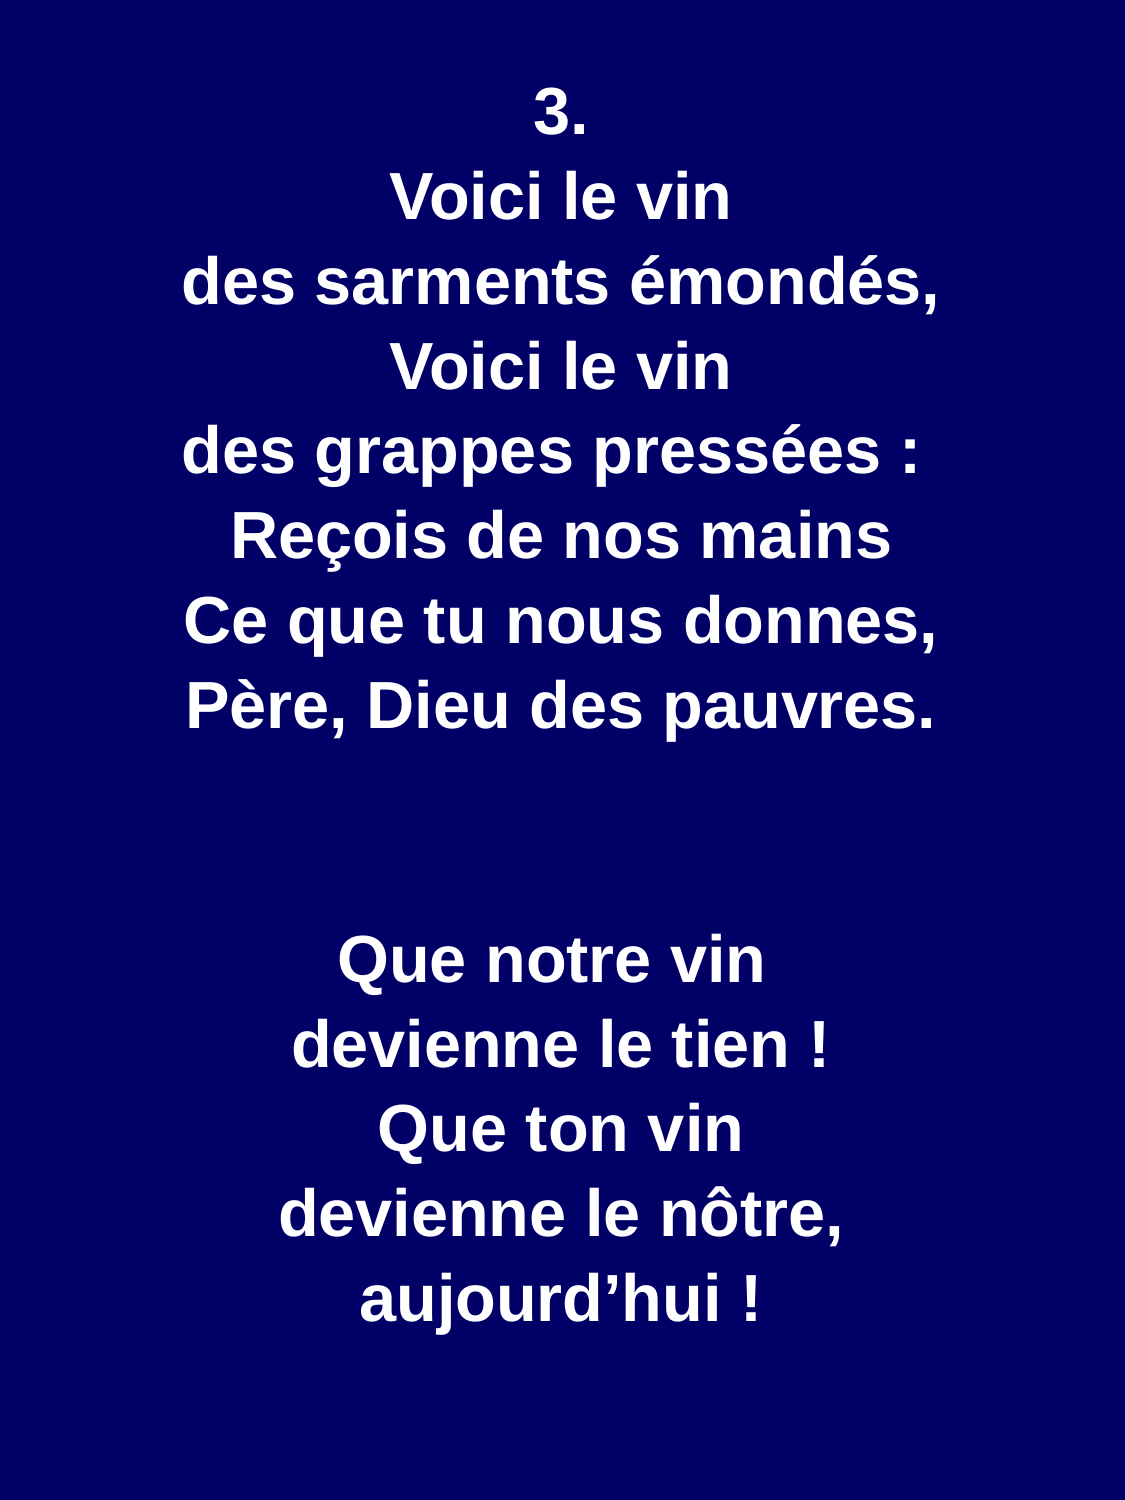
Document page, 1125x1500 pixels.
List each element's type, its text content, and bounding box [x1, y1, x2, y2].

text_box 3. Voici le vin des sarments émondés, Voici le vin des grappes pressées : Reçois de nos mains Ce que tu nous donnes, Père, Dieu des pauvres. Que notre vin devienne le tien ! Que ton vin devienne le nôtre, aujourd’hui ! [125, 70, 997, 1342]
